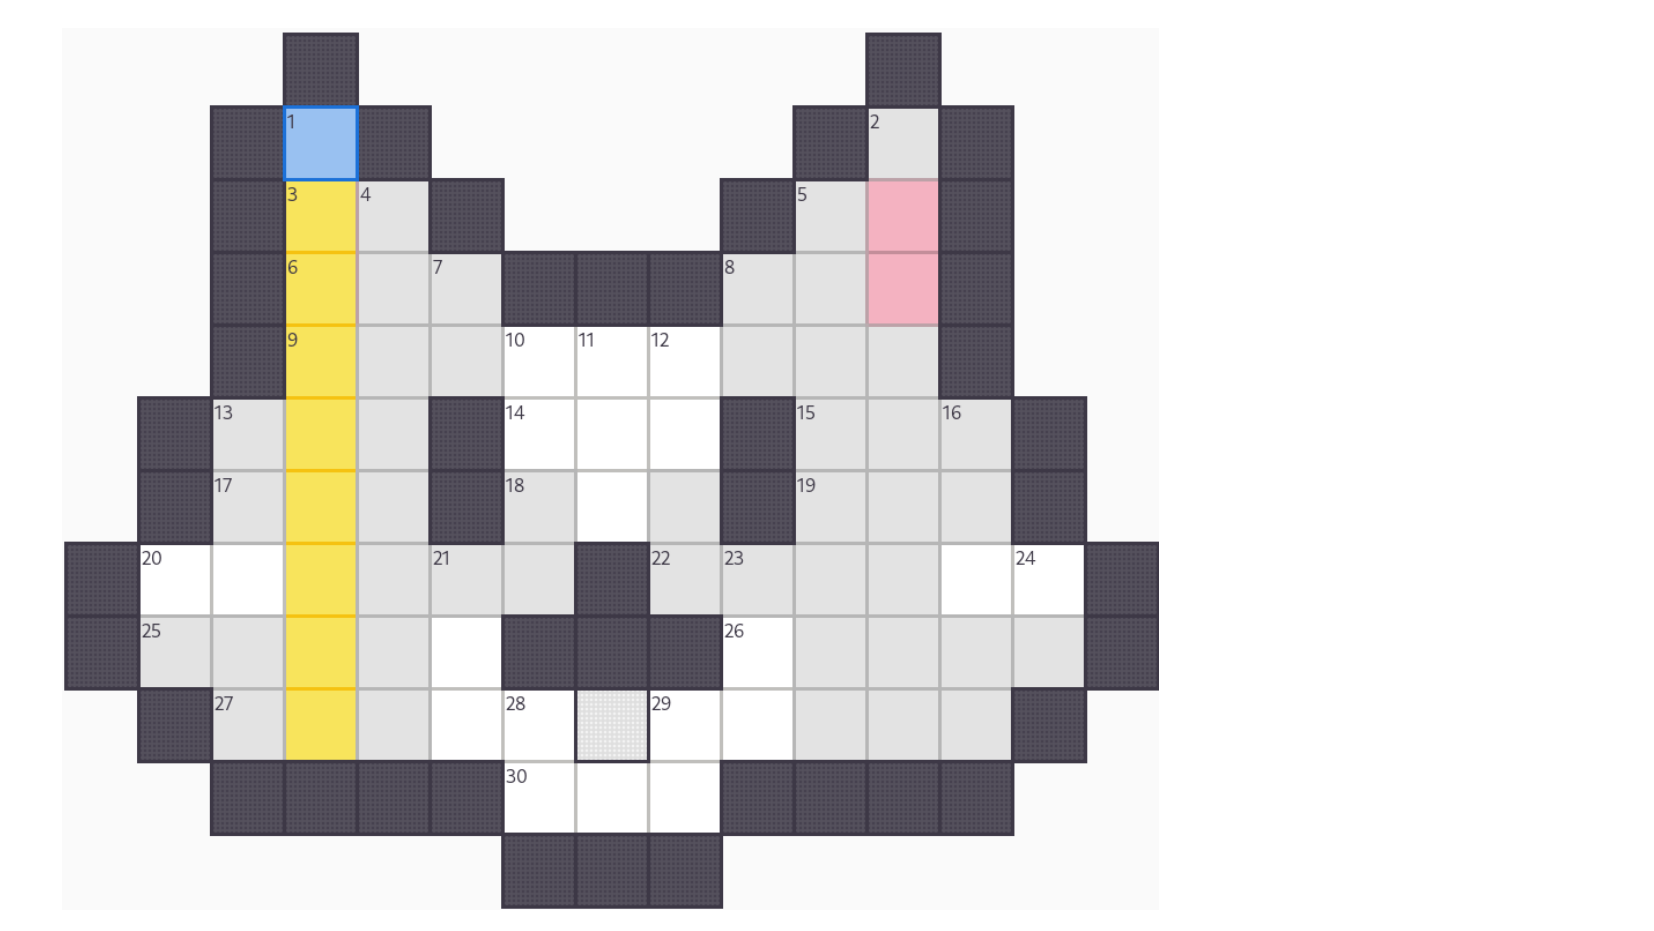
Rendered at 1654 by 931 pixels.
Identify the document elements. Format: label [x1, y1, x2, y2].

picture [62, 28, 1159, 910]
